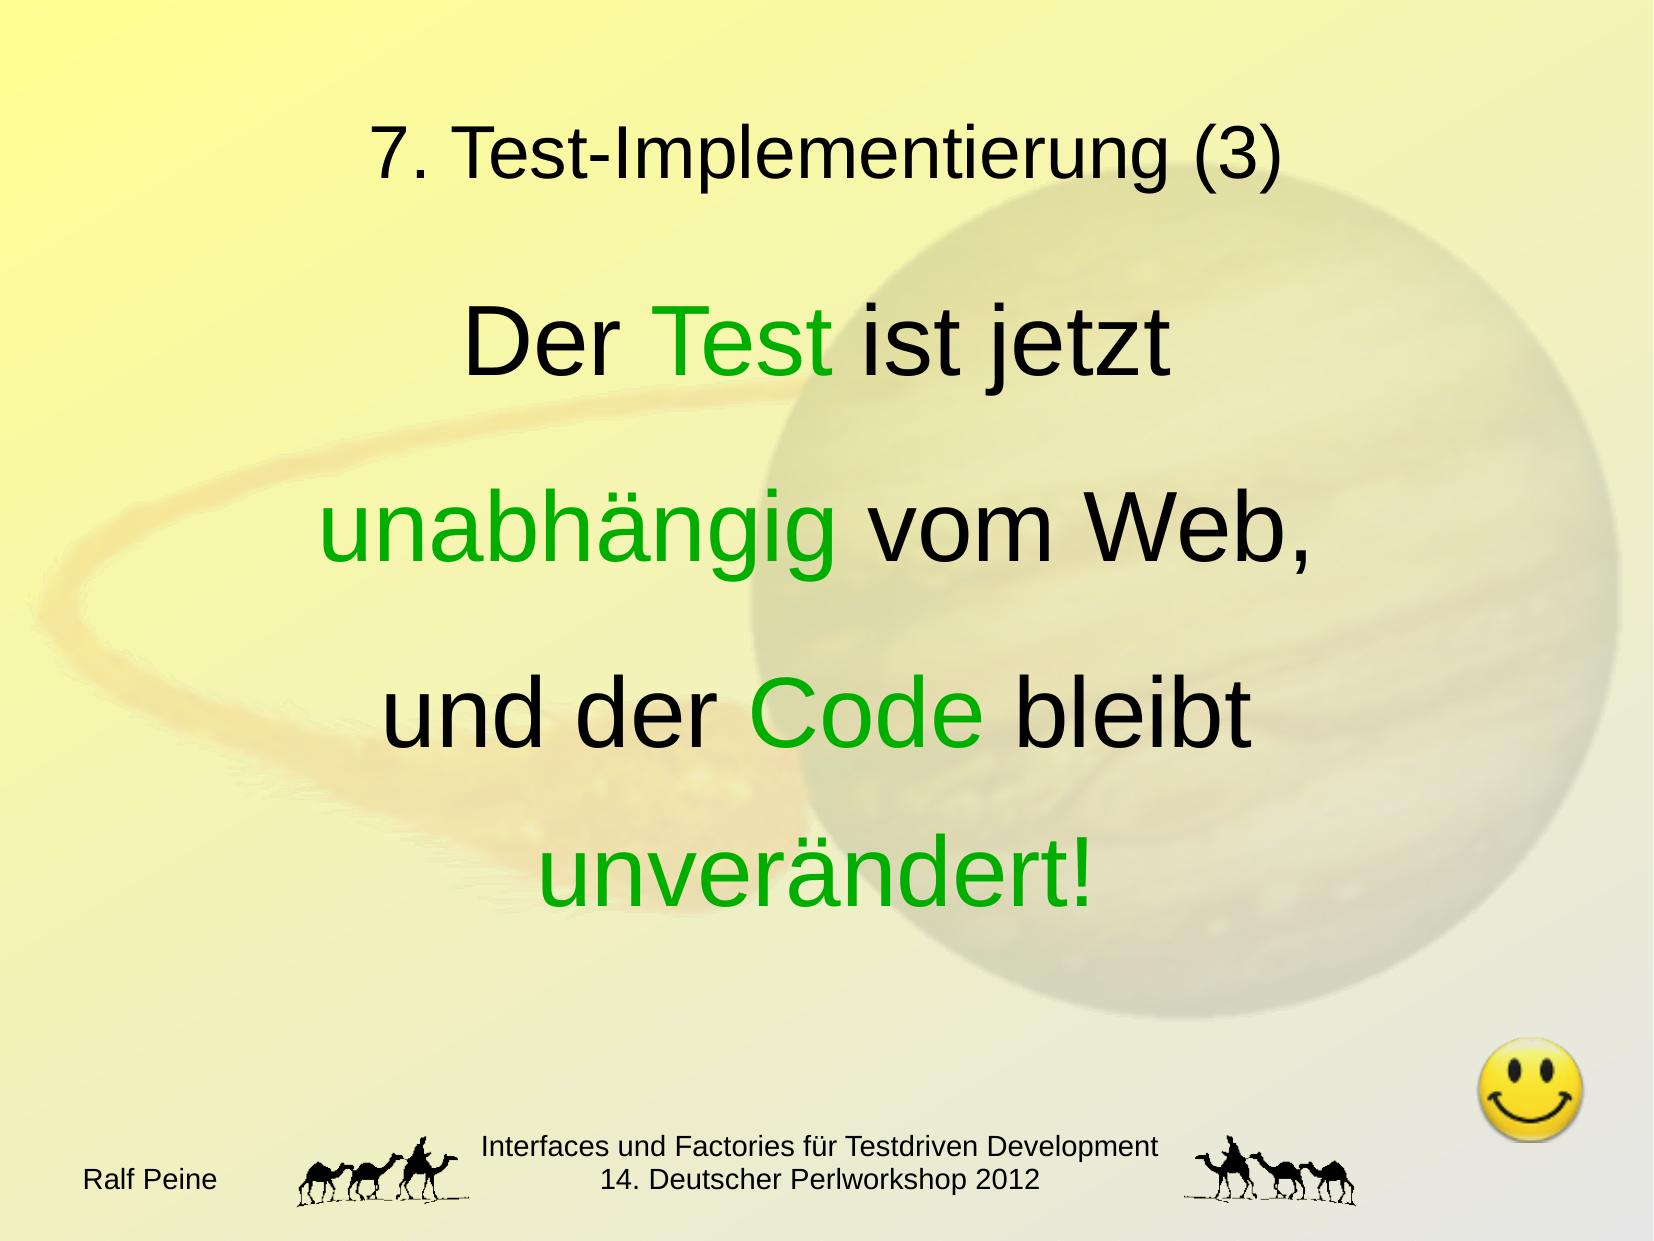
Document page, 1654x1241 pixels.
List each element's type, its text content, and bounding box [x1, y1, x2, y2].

title 7. Test-Implementierung (3) [82, 49, 1571, 257]
picture [1184, 1133, 1362, 1213]
picture [291, 1134, 469, 1214]
text_box Der Test ist jetzt unabhängig vom Web, und der Code bleibt unverändert! [303, 277, 1351, 1065]
picture [3, 138, 1654, 1143]
